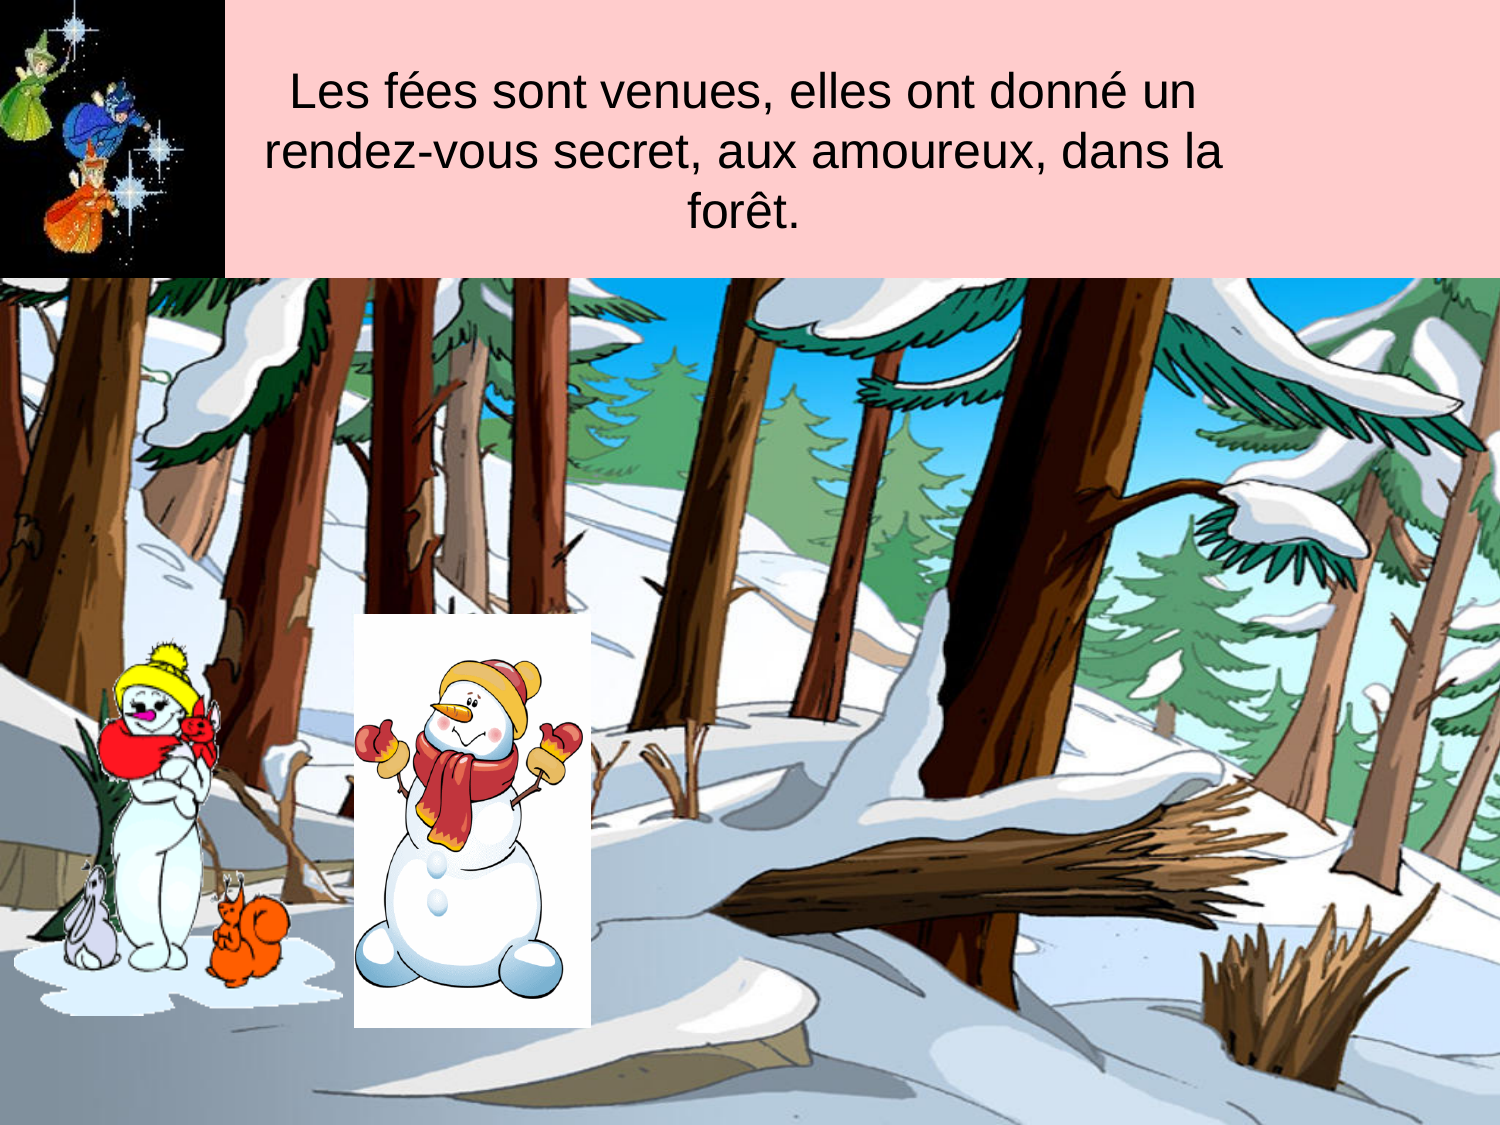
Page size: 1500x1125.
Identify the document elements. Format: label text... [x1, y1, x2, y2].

picture [0, 0, 1500, 1125]
title Les fées sont venues, elles ont donné un rendez-vous secret, aux amoureux, dans la forêt. [225, 50, 1270, 247]
